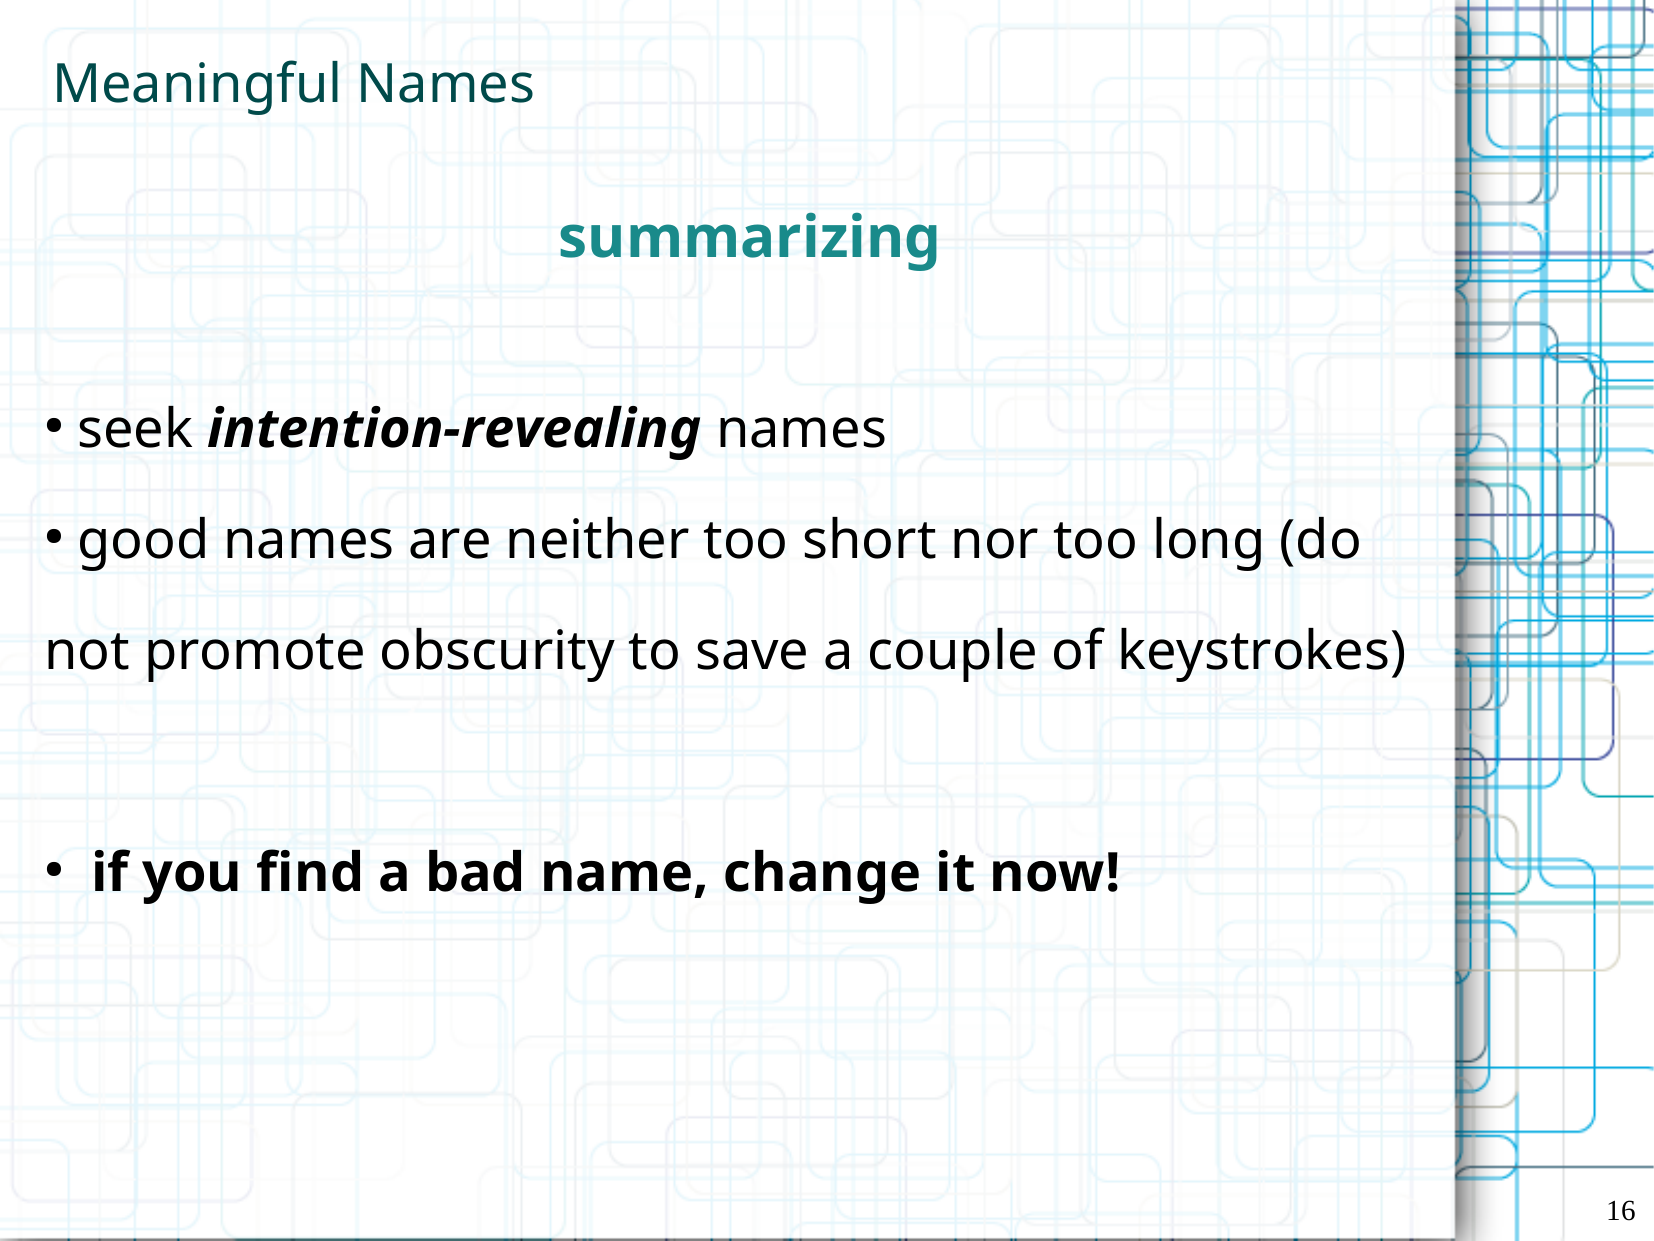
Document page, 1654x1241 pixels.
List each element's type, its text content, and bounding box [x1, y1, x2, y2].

picture [0, 0, 1654, 1241]
text_box seek intention-revealing names good names are neither too short nor too long (do not promote obscurity to save a couple of keystrokes) if you find a bad name, change it now! [29, 345, 1447, 1195]
text_box summarizing [386, 187, 1114, 287]
text_box Meaningful Names [37, 37, 676, 113]
